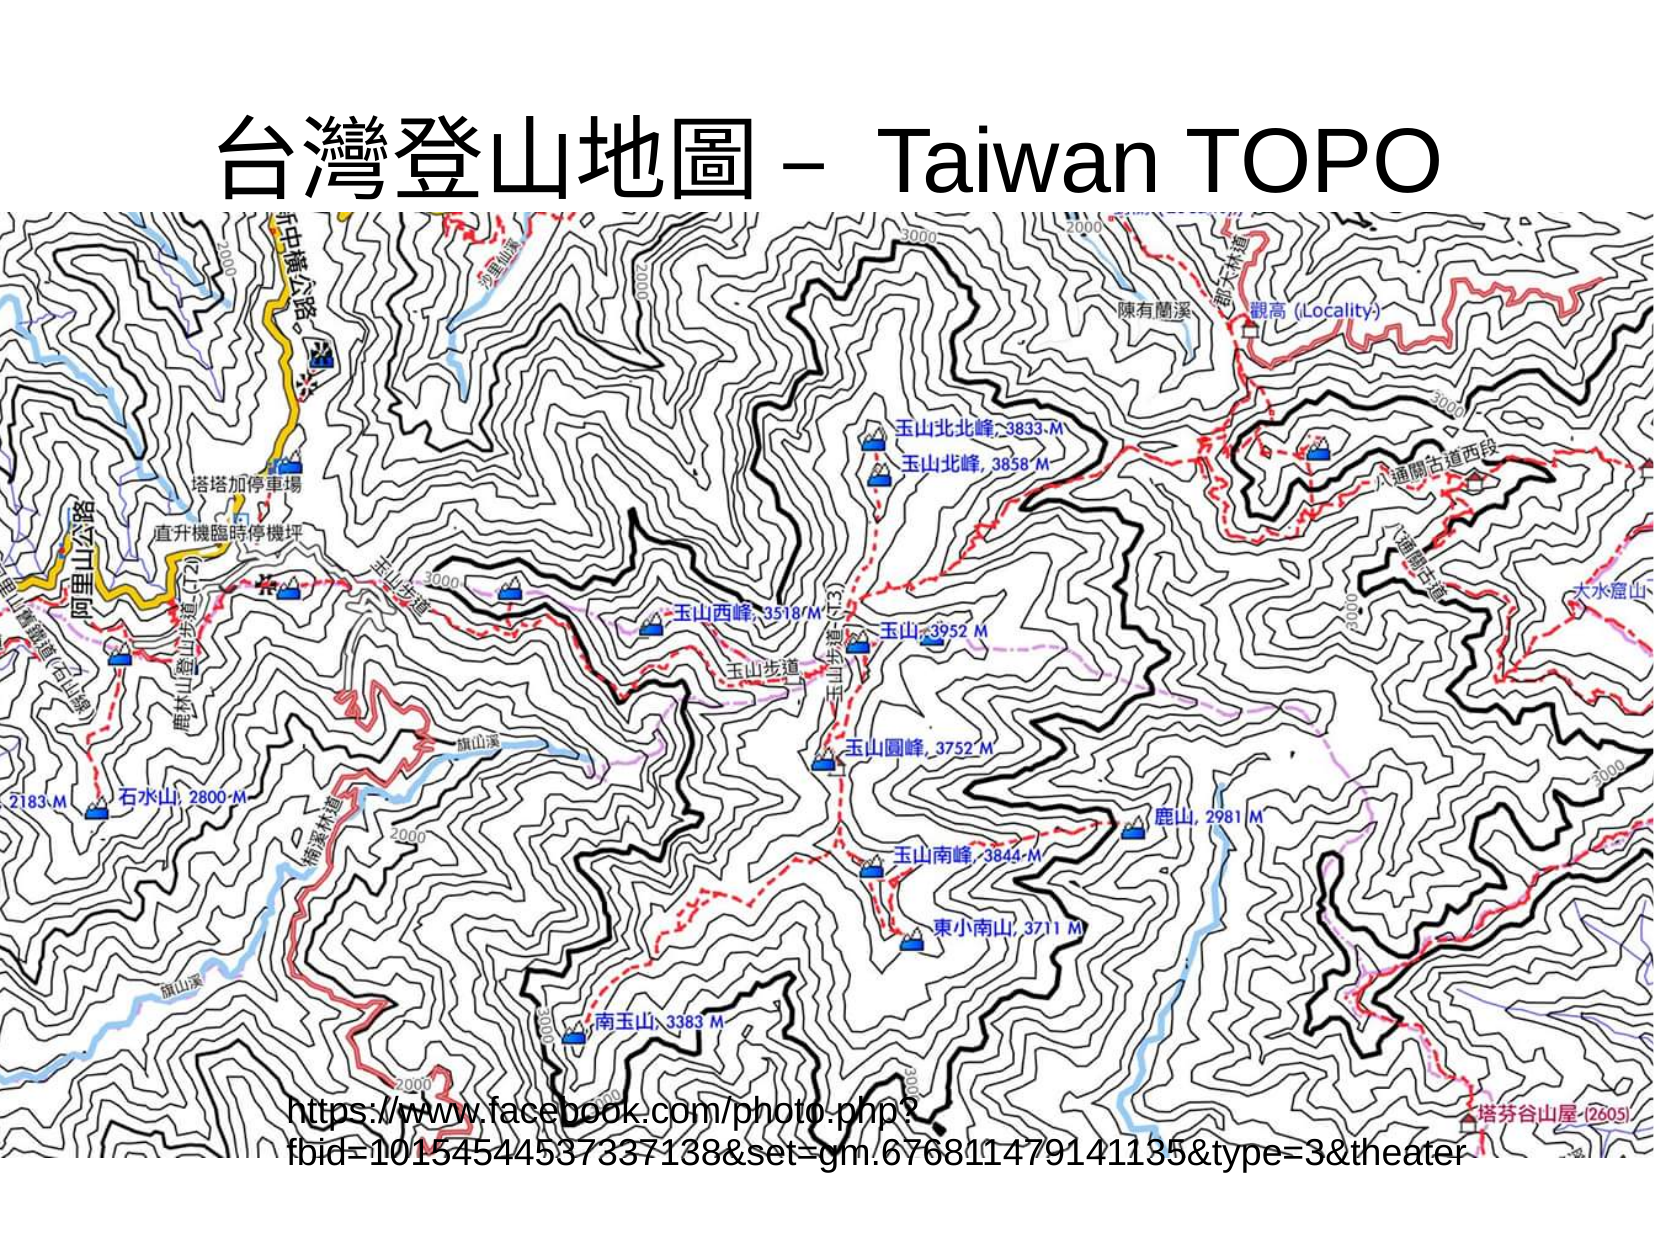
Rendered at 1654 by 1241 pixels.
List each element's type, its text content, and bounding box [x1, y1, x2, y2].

picture [0, 212, 1654, 1158]
title 台灣登山地圖 – Taiwan TOPO [82, 49, 1571, 212]
text_box https://www.facebook.com/photo.php?fbid=10154544537337138&set=gm.676811479141135&type=3&theater [271, 1082, 1486, 1182]
